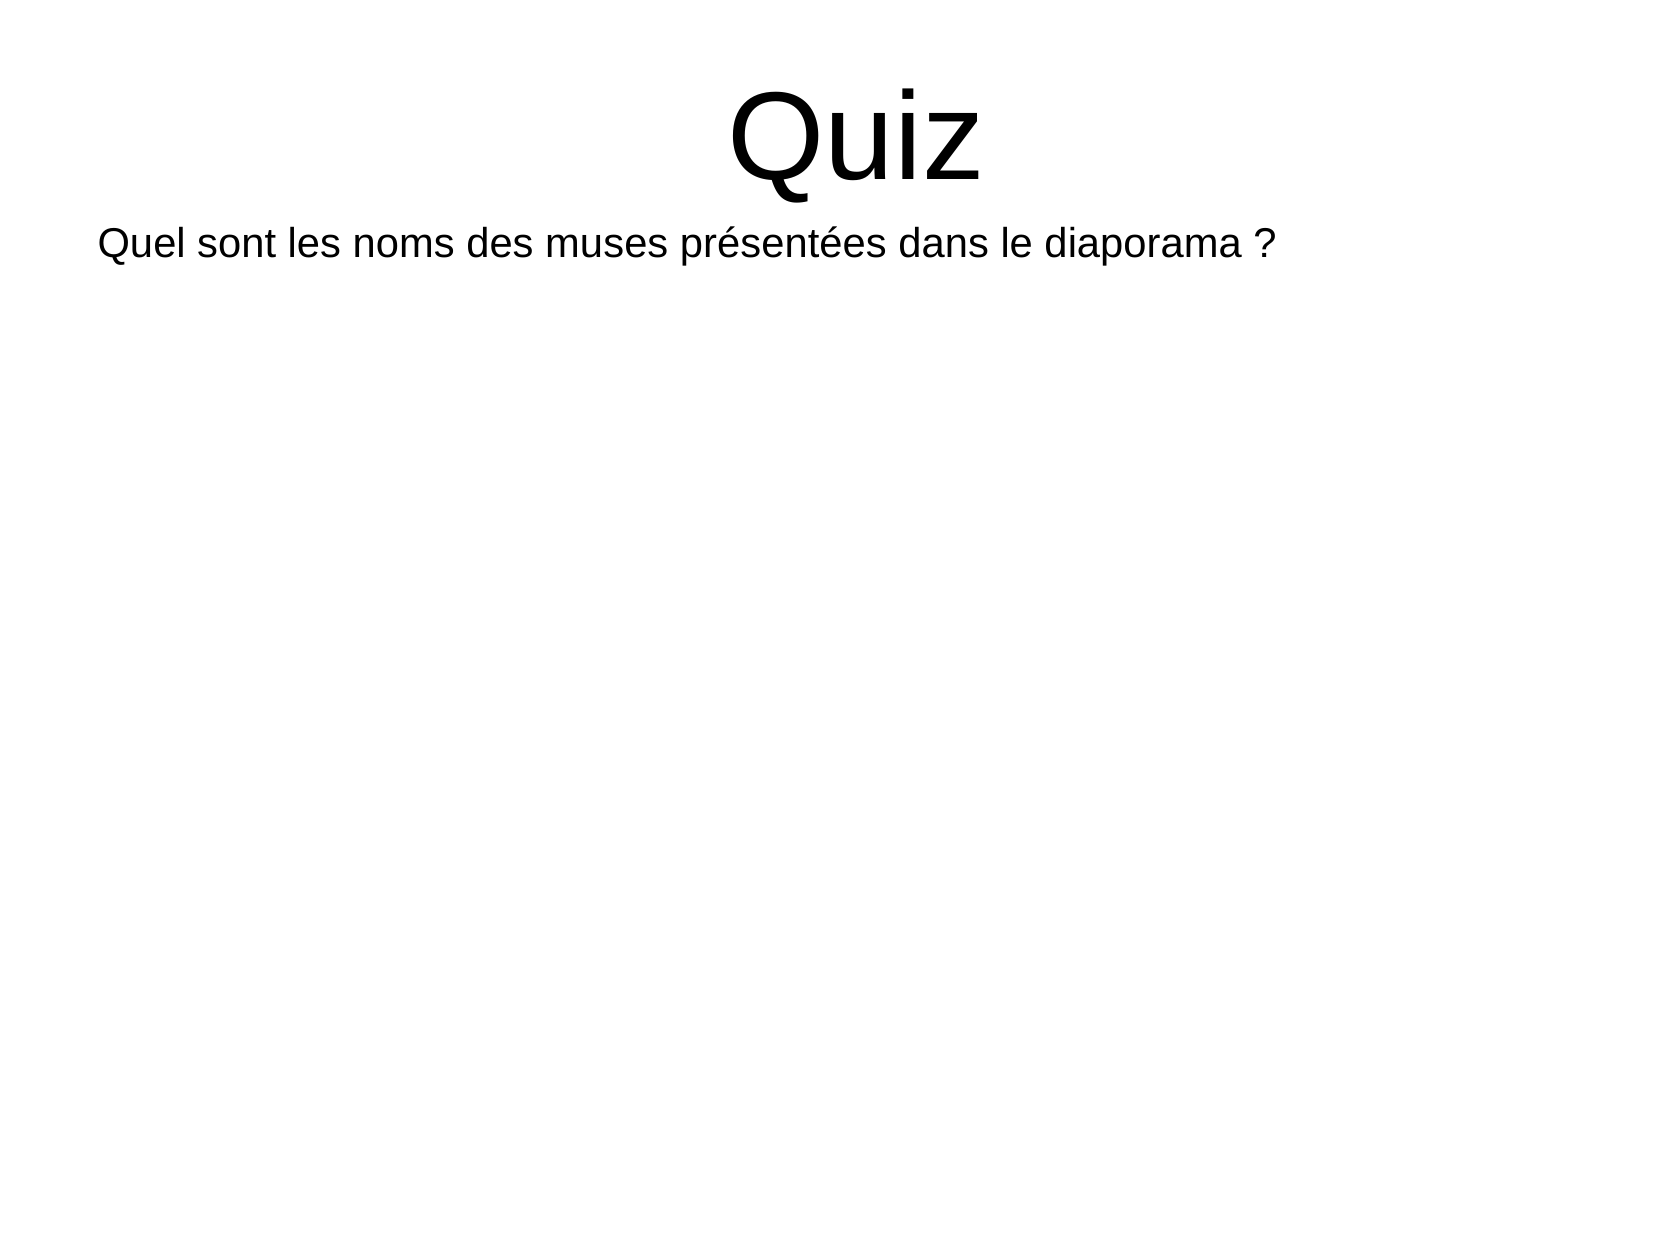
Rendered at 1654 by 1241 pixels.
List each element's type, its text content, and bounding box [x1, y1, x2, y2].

text_box Quel sont les noms des muses présentées dans le diaporama ? [82, 212, 1441, 275]
text_box Quiz [460, 59, 1252, 212]
